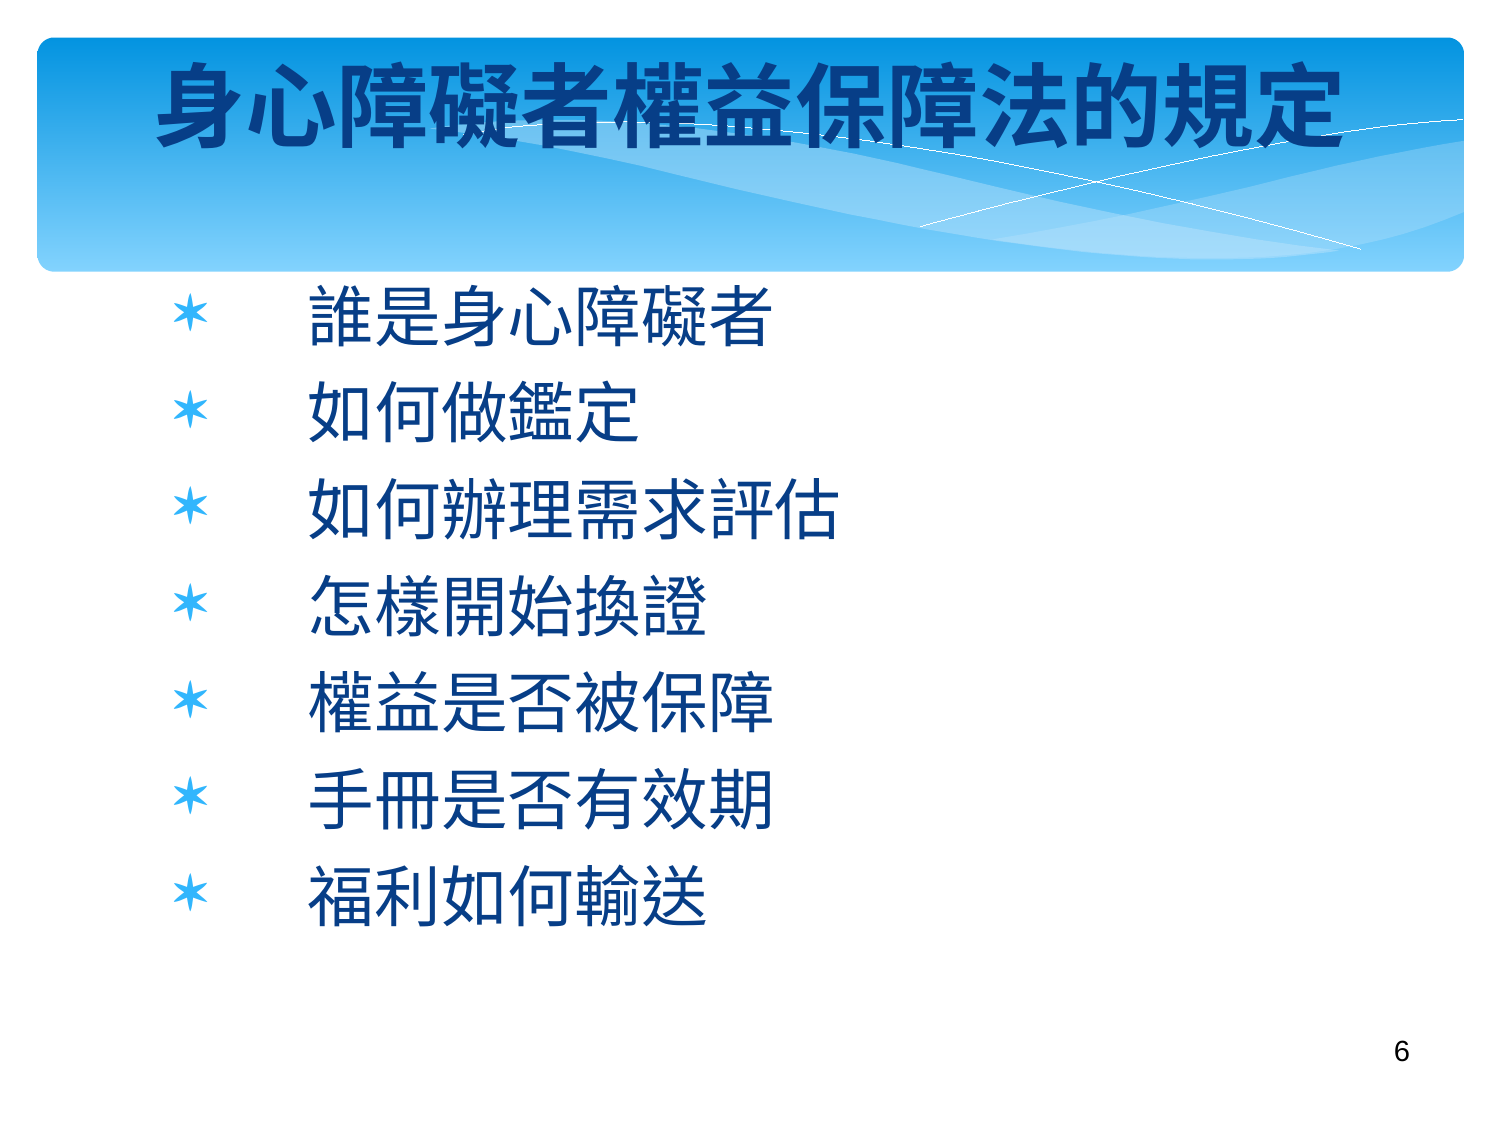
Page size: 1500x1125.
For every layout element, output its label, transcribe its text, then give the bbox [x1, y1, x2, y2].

title 身心障礙者權益保障法的規定 [75, 55, 1426, 261]
text_box <編號> [1074, 1024, 1426, 1103]
list 誰是身心障礙者 如何做鑑定 如何辦理需求評估 怎樣開始換證 權益是否被保障 手冊是否有效期 福利如何輸送 [159, 267, 1375, 834]
